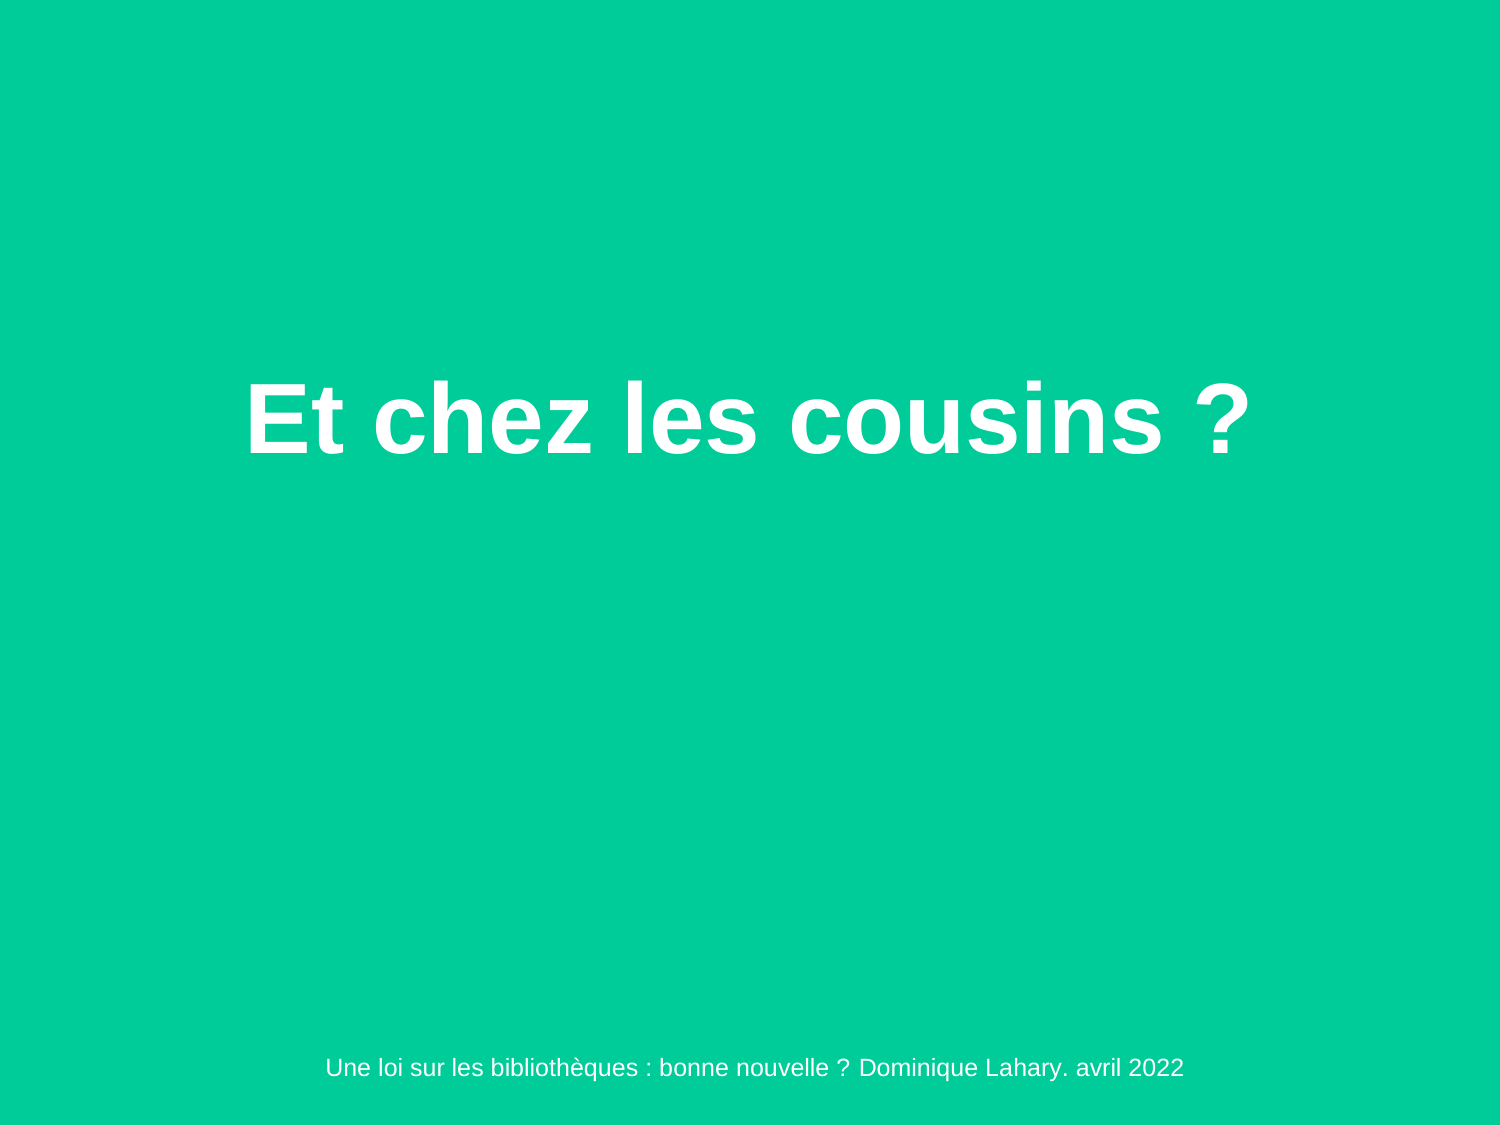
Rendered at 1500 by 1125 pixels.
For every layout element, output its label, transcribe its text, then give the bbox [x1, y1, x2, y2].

text_box Une loi sur les bibliothèques : bonne nouvelle ? Dominique Lahary. avril 2022 [55, 1044, 1456, 1120]
list Et chez les cousins ? [53, 113, 1391, 764]
